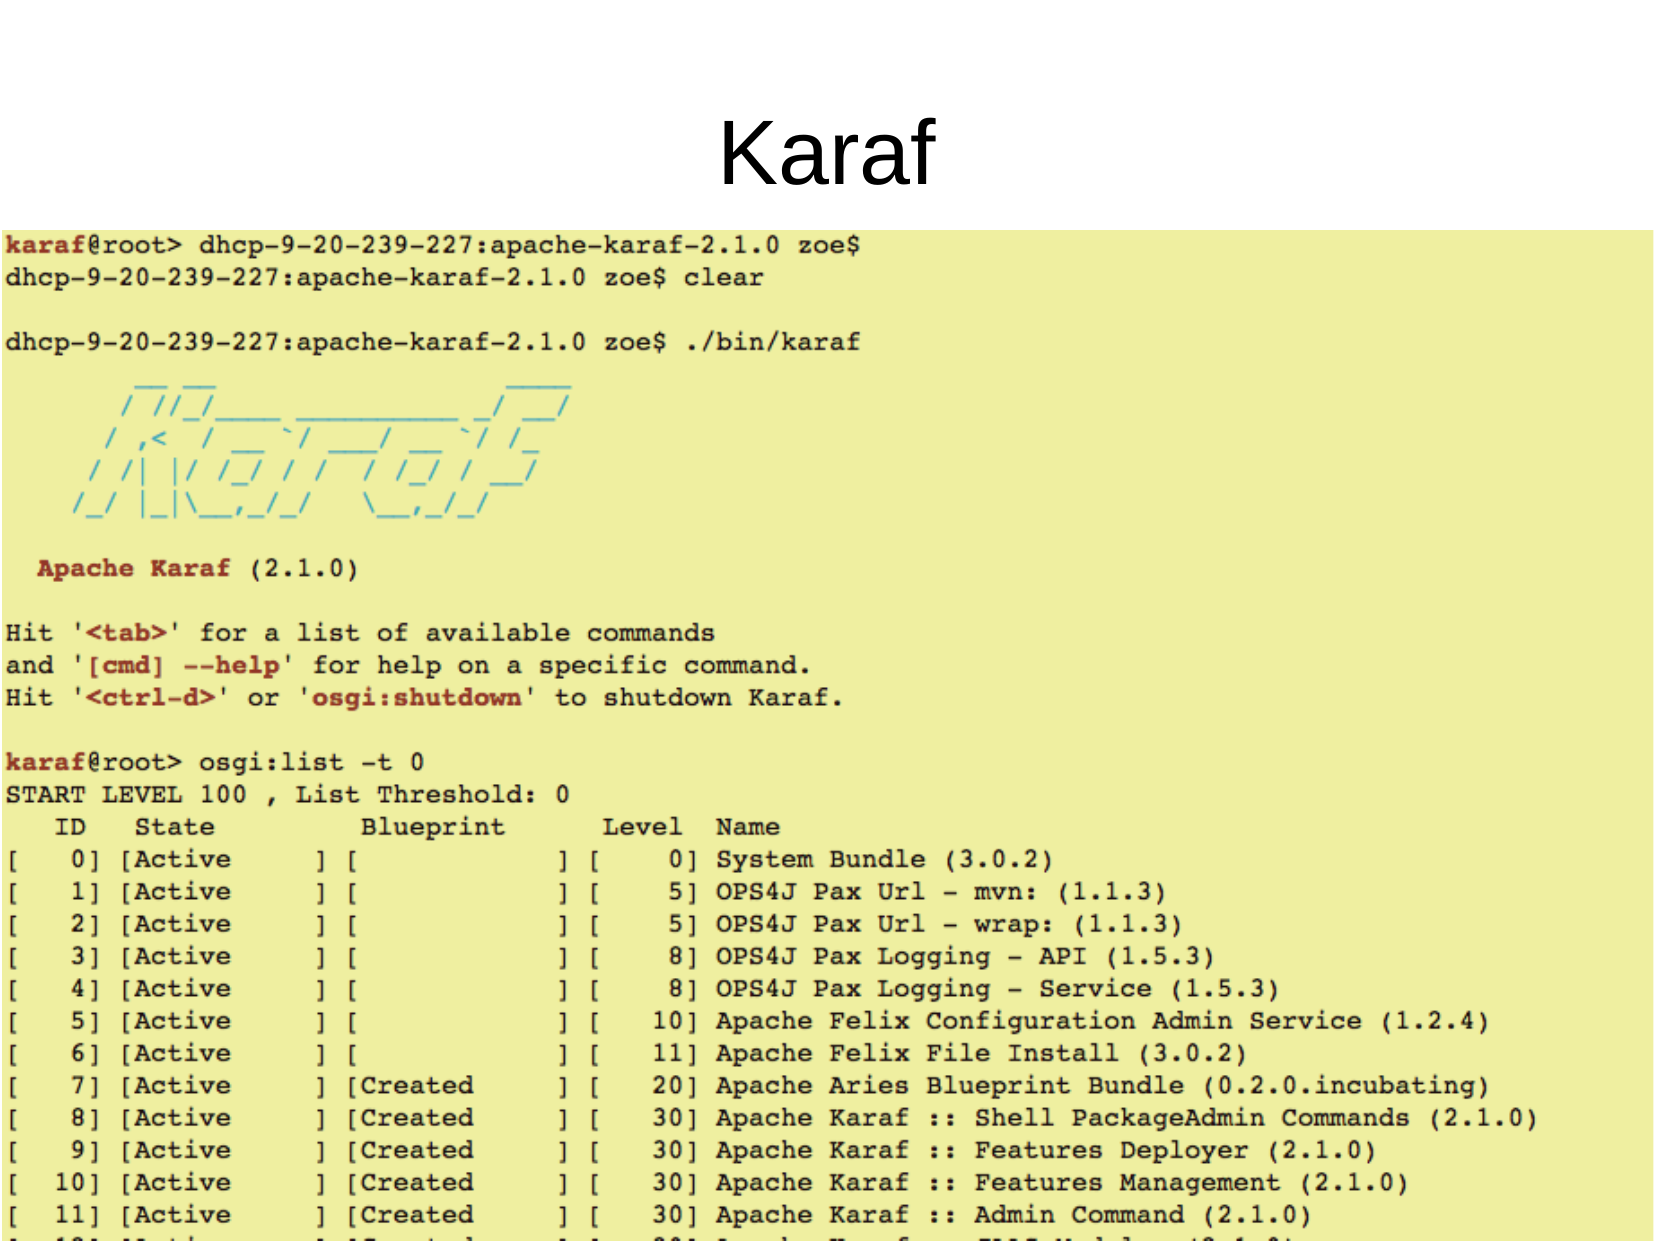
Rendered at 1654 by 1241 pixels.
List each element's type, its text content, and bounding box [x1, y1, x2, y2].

title Karaf [82, 49, 1571, 230]
picture [2, 230, 1654, 1241]
